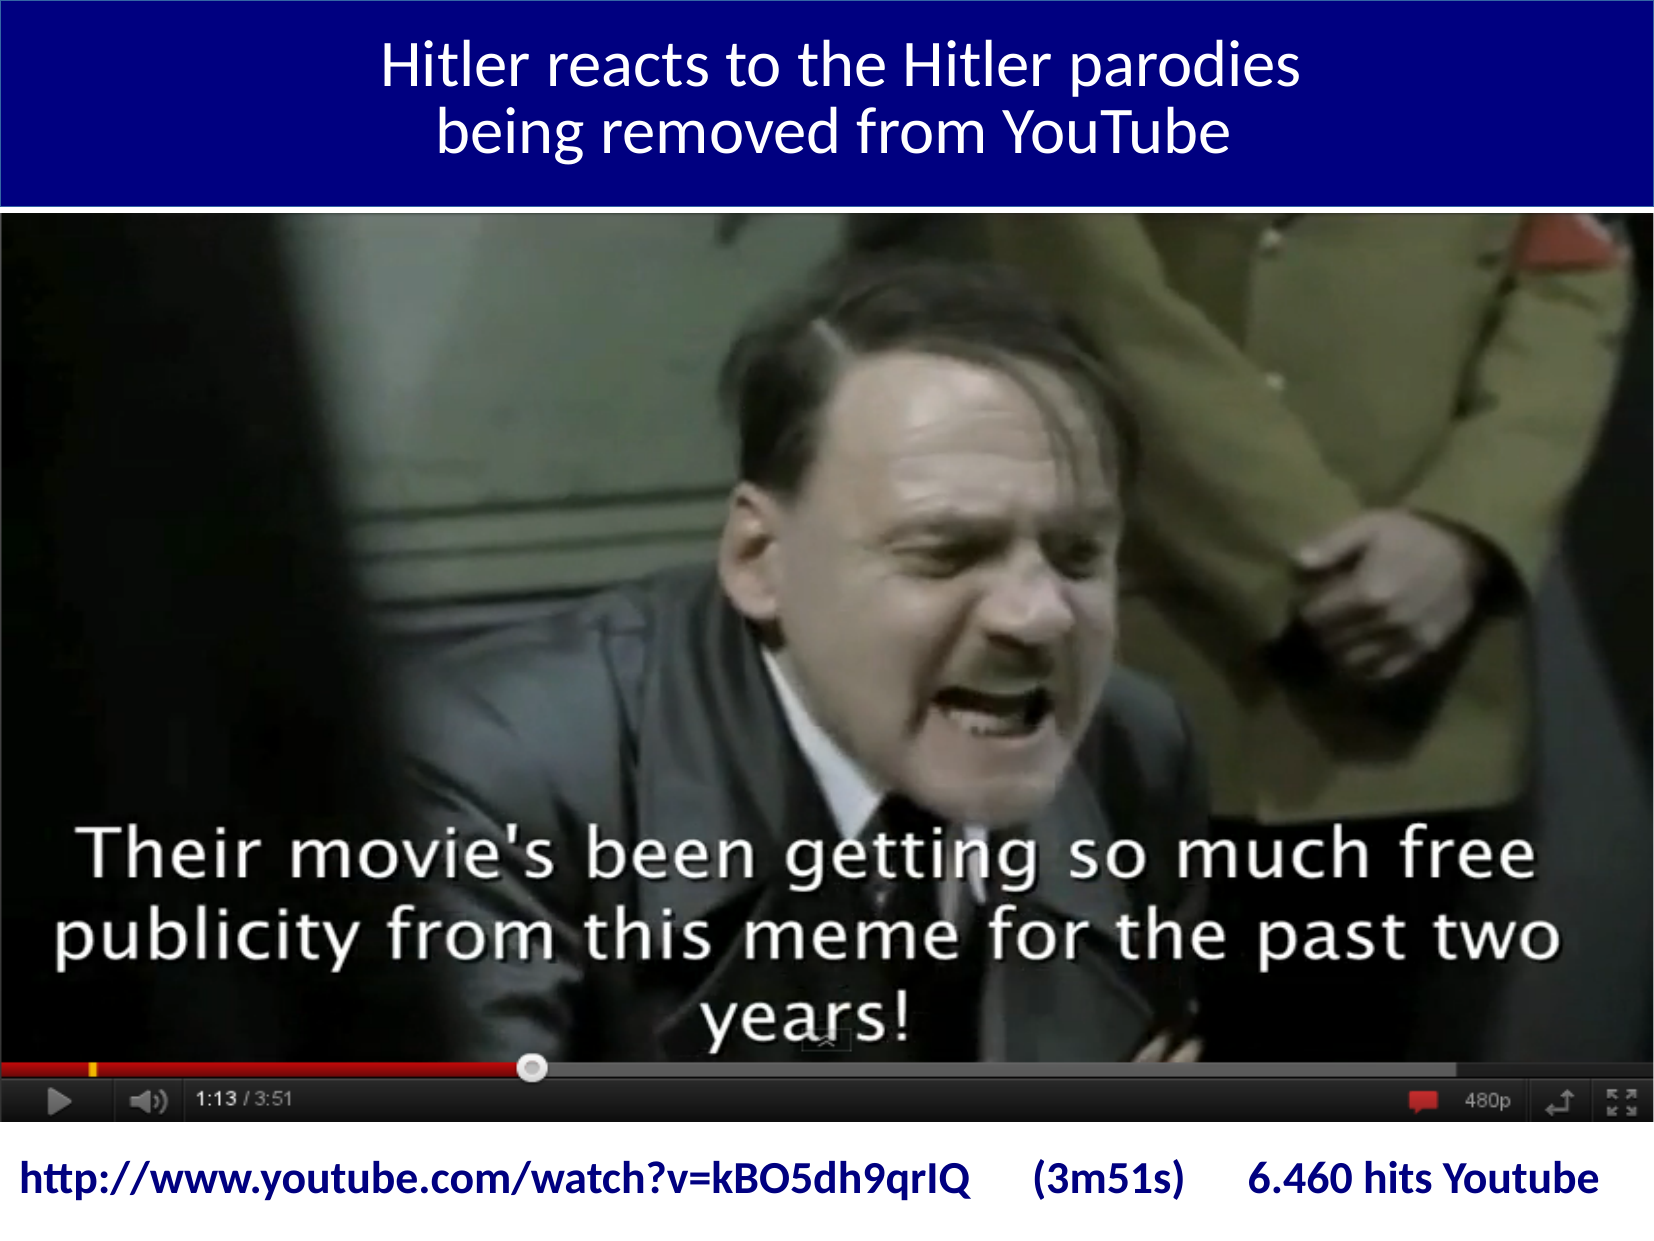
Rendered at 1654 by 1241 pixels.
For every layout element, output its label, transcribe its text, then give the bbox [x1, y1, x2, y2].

text_box 6.460 hits Youtube [1232, 1151, 1625, 1223]
picture [0, 213, 1654, 1123]
text_box http://www.youtube.com/watch?v=kBO5dh9qrIQ (3m51s) [4, 1151, 1211, 1223]
title Hitler reacts to the Hitler parodies being removed from YouTube [0, 0, 1654, 207]
